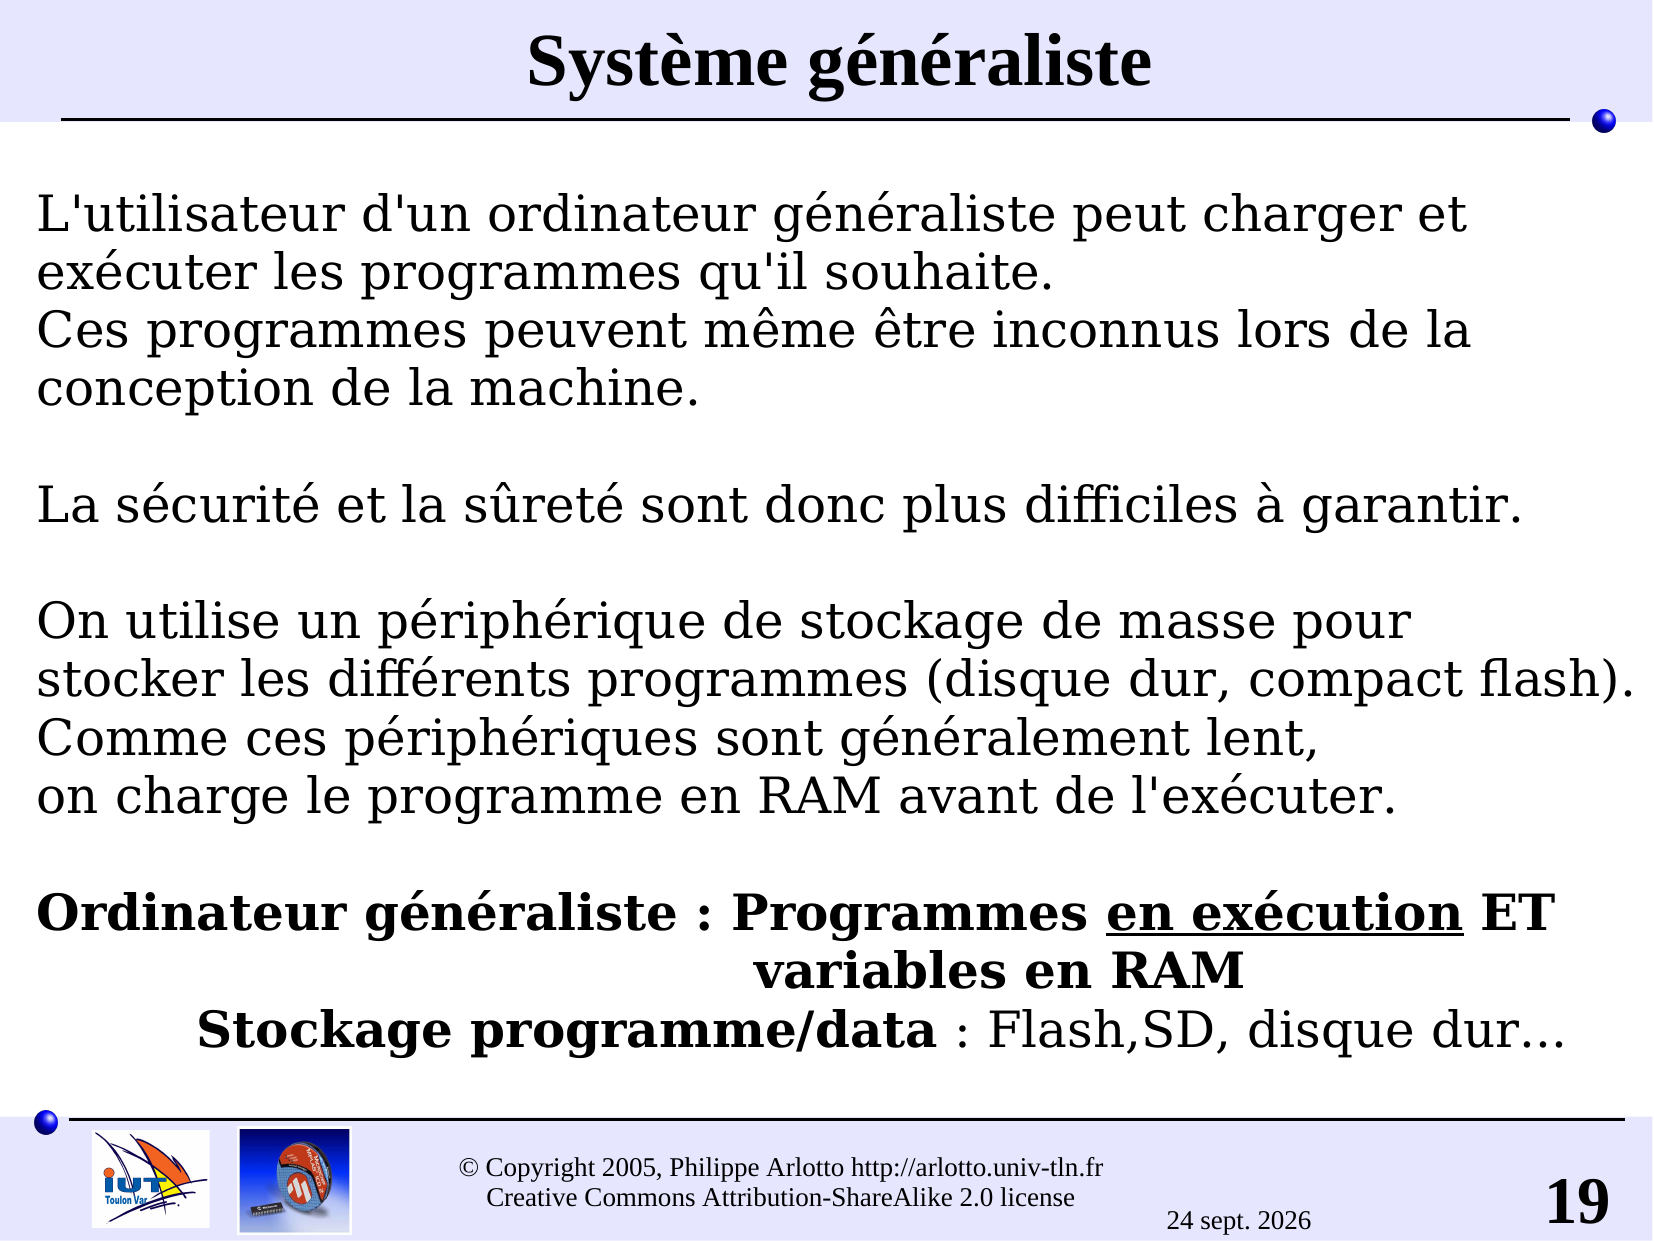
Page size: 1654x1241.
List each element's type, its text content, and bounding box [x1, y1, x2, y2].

text_box L'utilisateur d'un ordinateur généraliste peut charger et exécuter les programmes qu'il souhaite. Ces programmes peuvent même être inconnus lors de la conception de la machine. La sécurité et la sûreté sont donc plus difficiles à garantir. On utilise un périphérique de stockage de masse pour stocker les différents programmes (disque dur, compact flash). Comme ces périphériques sont généralement lent, on charge le programme en RAM avant de l'exécuter. Ordinateur généraliste : Programmes en exécution ET variables en RAM Stockage programme/data : Flash,SD, disque dur... [36, 184, 1641, 1118]
text_box [1358, 797, 1418, 857]
title Système généraliste [95, 11, 1585, 110]
picture [237, 1126, 352, 1235]
